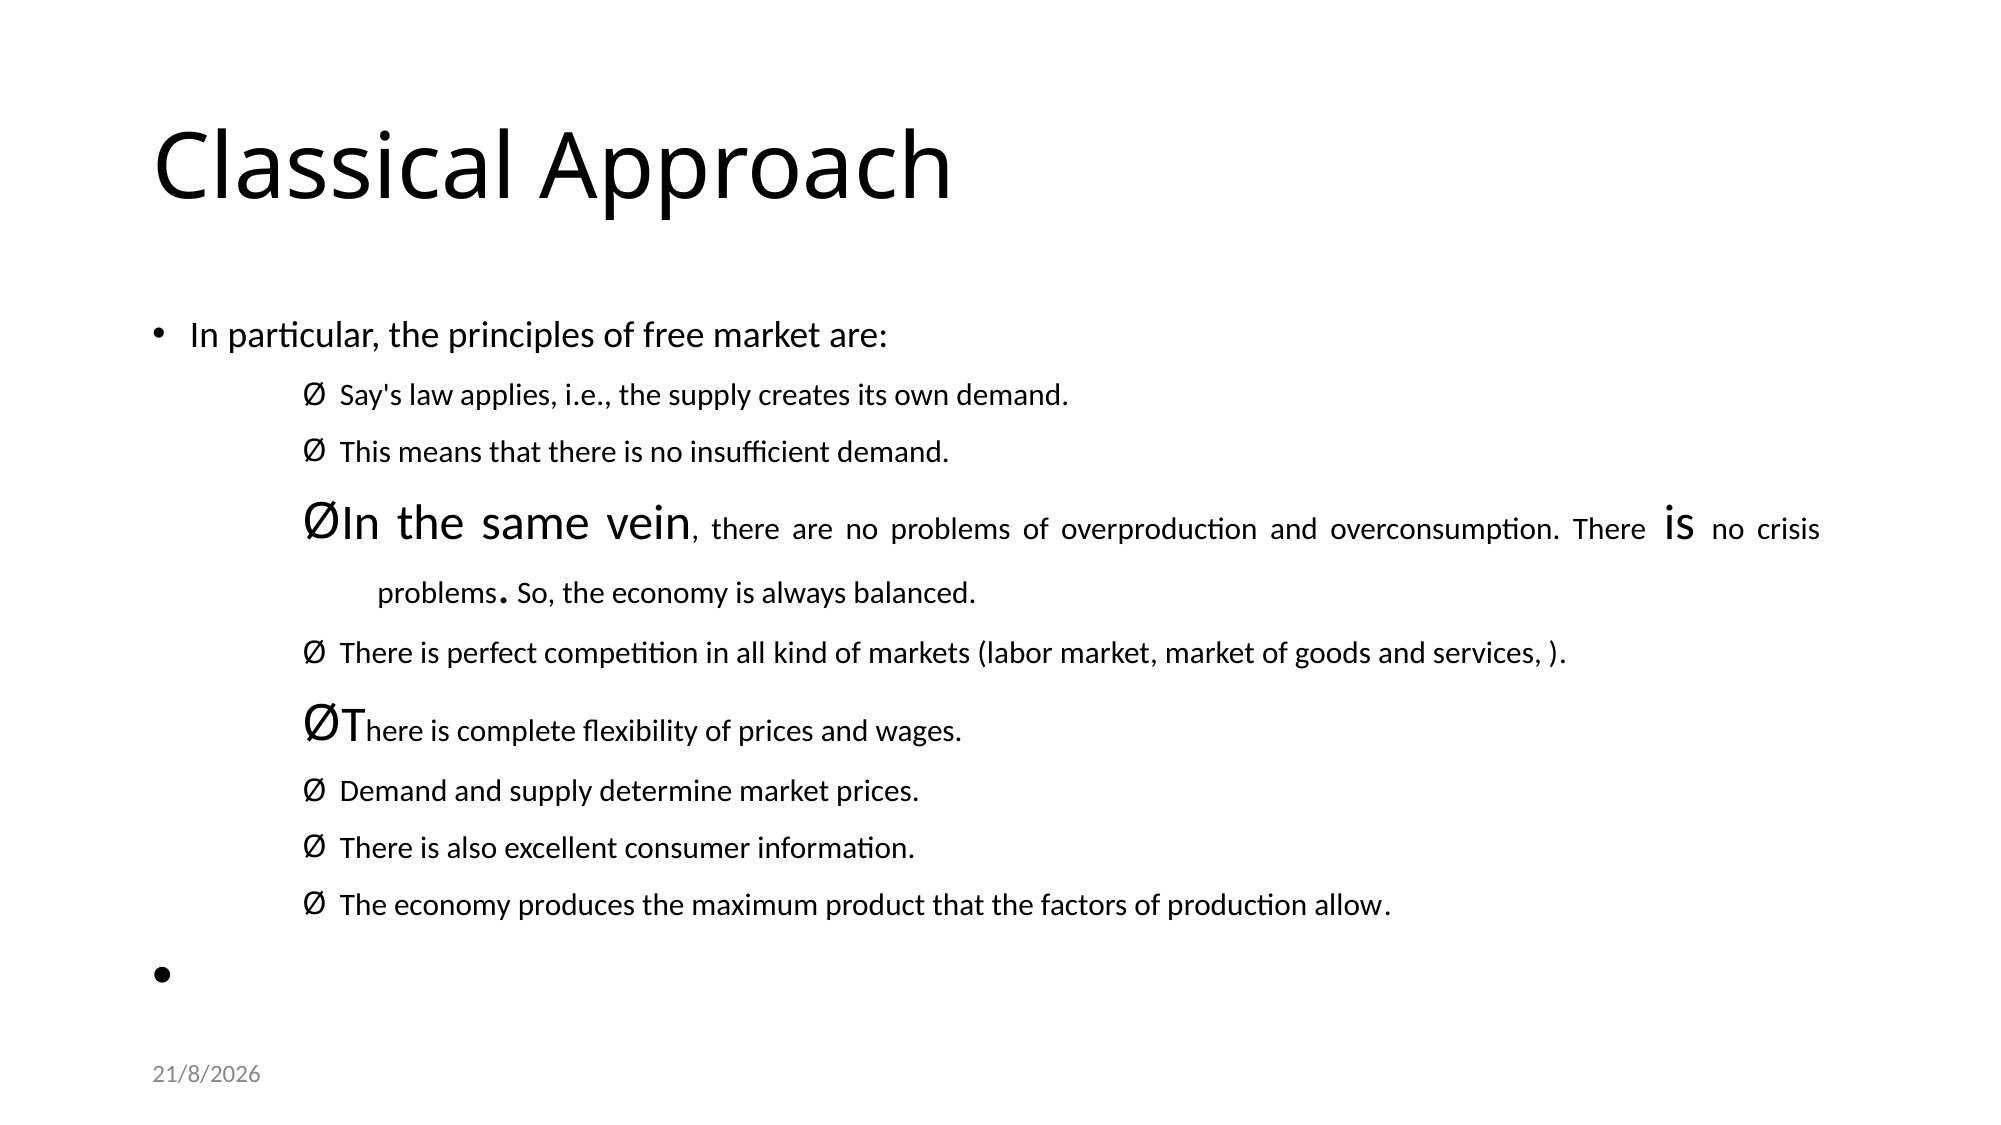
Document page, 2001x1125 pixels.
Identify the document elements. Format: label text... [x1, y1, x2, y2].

text_box 15/3/2022 [137, 1042, 588, 1103]
title Classical Approach [137, 59, 1863, 278]
list In particular, the principles of free market are: Say's law applies, i.e., the supply creates its own demand. This means that there is no insufficient demand. In the same vein, there are no problems of overproduction and overconsumption. There is no crisis problems. So, the economy is always balanced. There is perfect competition in all kind of markets (labor market, market of goods and services, ). There is complete flexibility of prices and wages. Demand and supply determine market prices. There is also excellent consumer information. The economy produces the maximum product that the factors of production allow. [137, 299, 1863, 1014]
